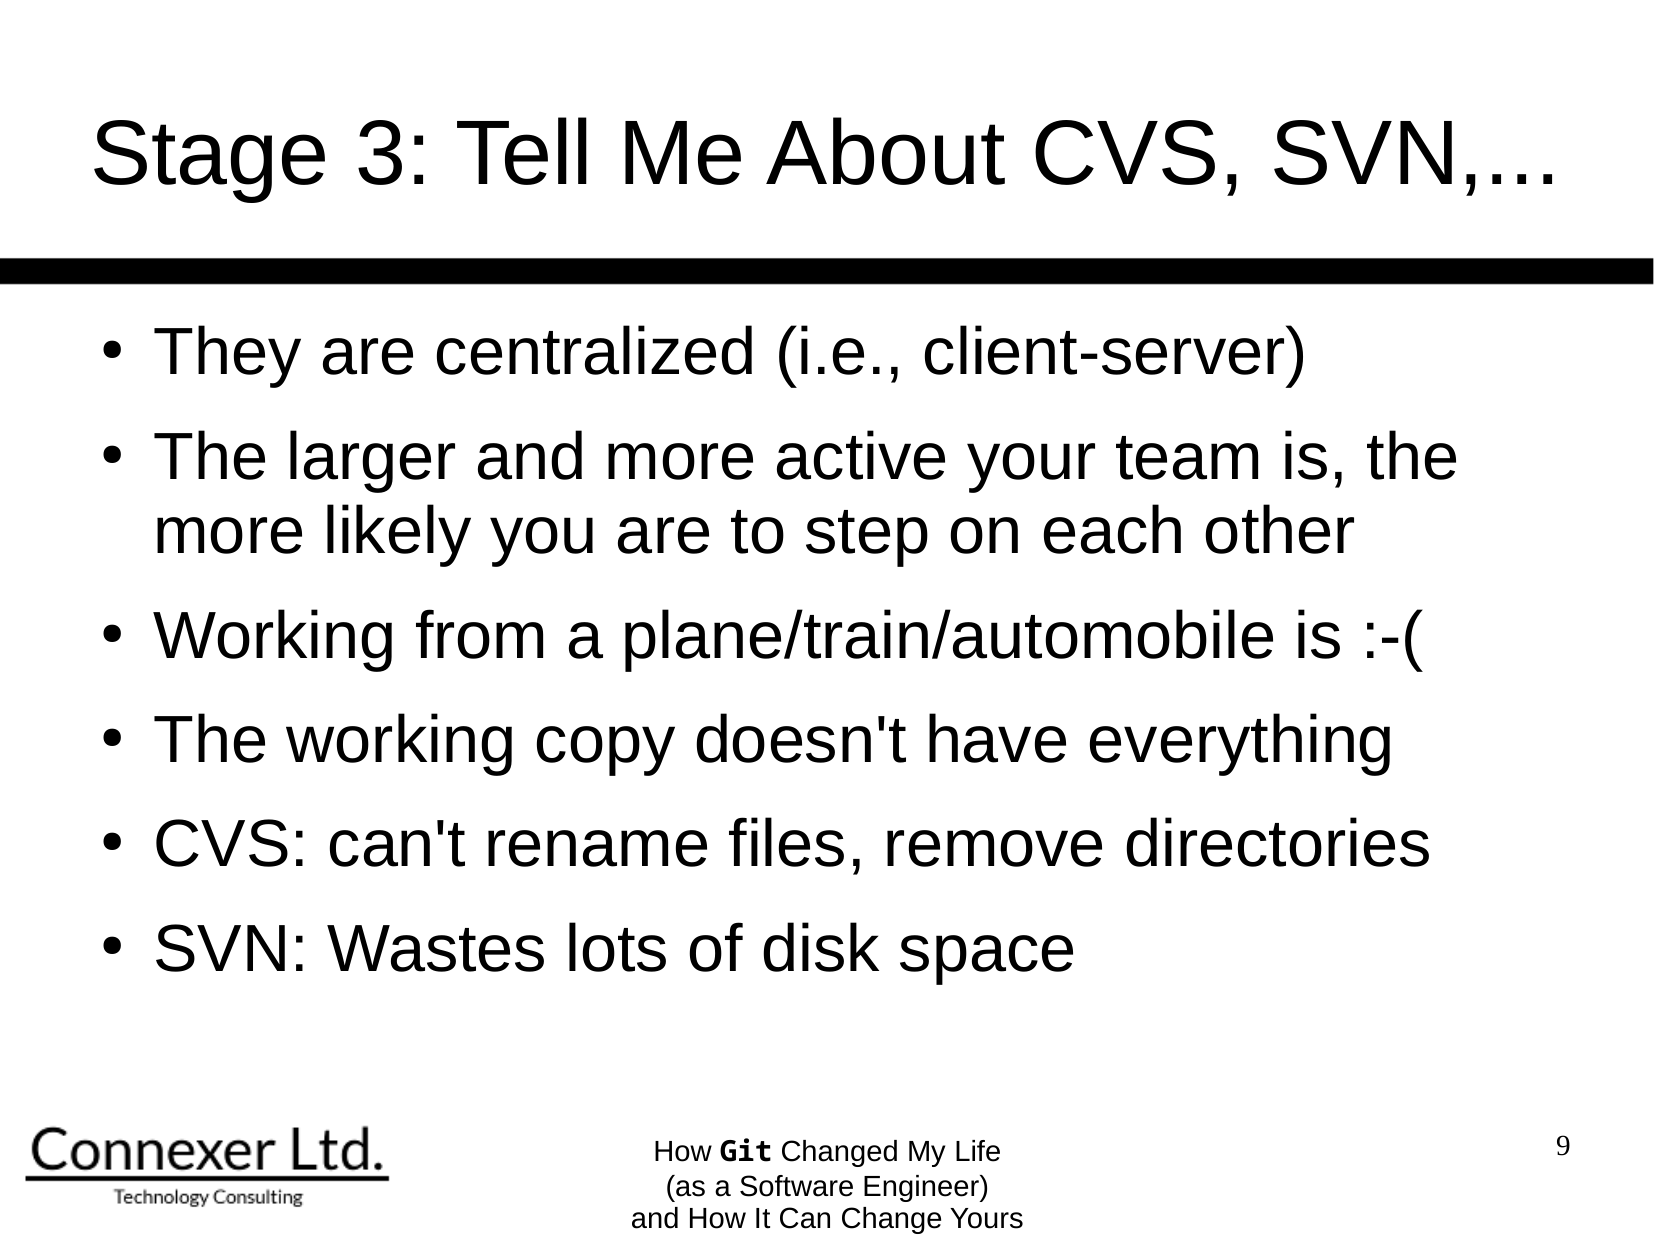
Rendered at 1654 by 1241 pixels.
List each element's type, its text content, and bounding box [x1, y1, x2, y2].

title Stage 3: Tell Me About CVS, SVN,... [82, 49, 1571, 257]
picture [0, 0, 1654, 1241]
list They are centralized (i.e., client-server) The larger and more active your team is, the more likely you are to step on each other Working from a plane/train/automobile is :-( The working copy doesn't have everything CVS: can't rename files, remove directories SVN: Wastes lots of disk space [82, 290, 1538, 1010]
